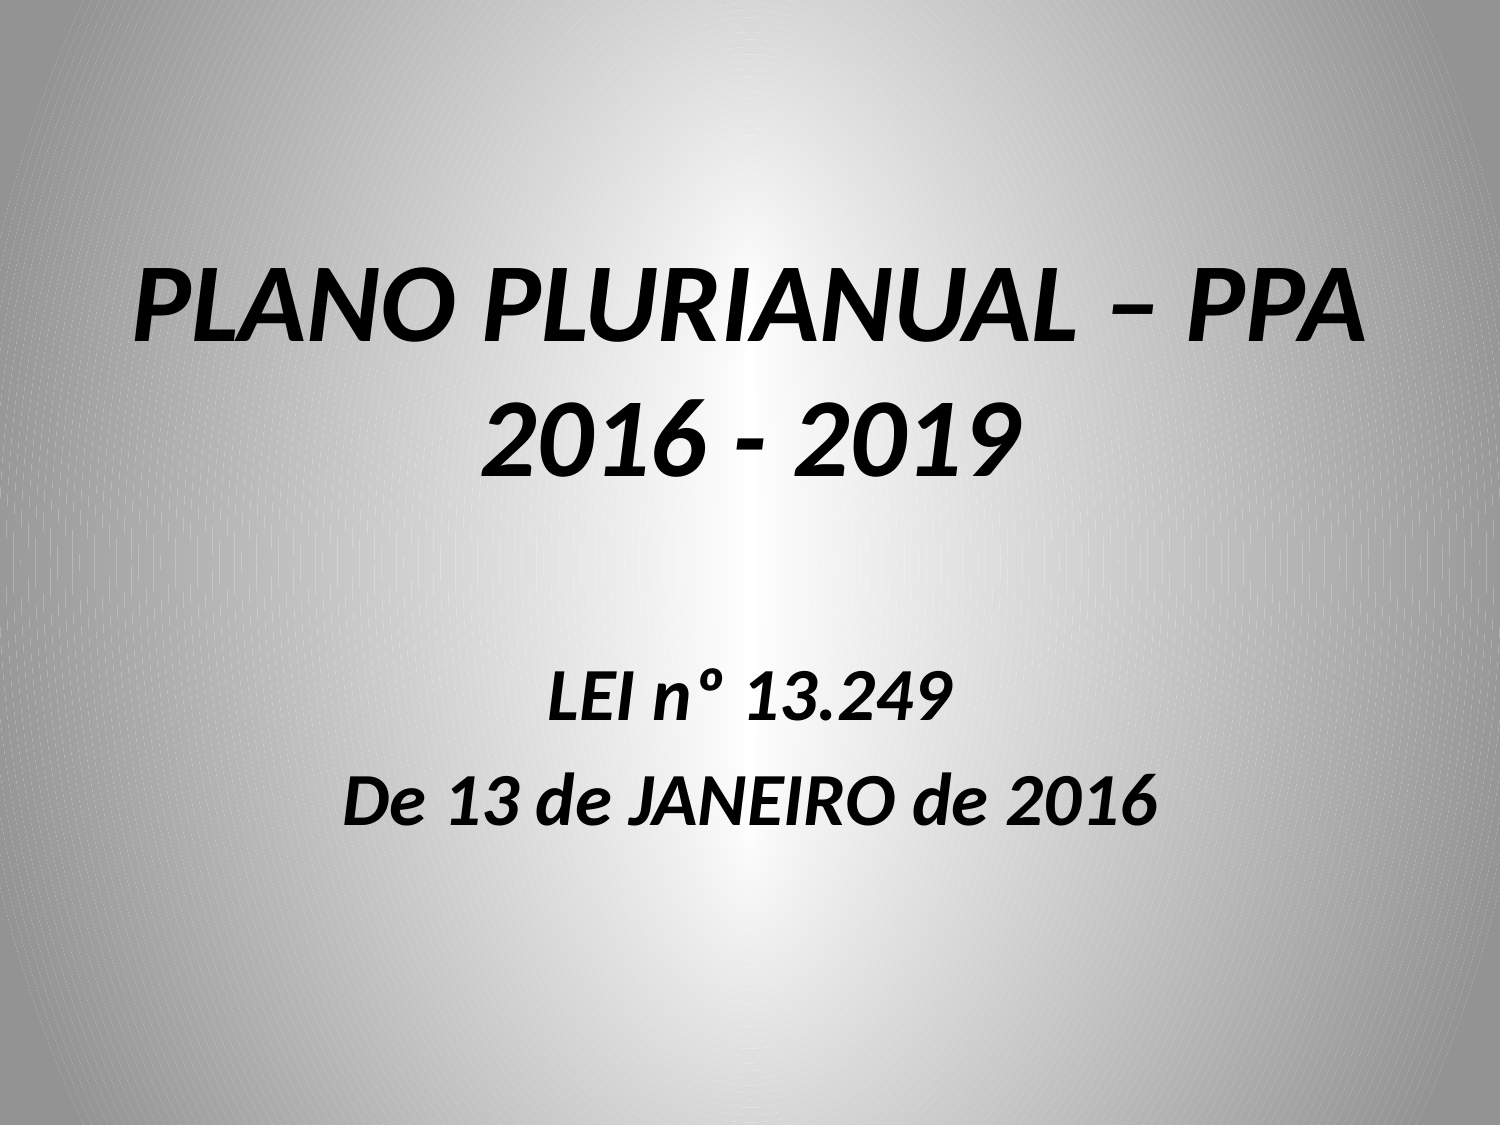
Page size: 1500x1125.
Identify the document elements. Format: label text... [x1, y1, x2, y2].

subtitle LEI nº 13.249 De 13 de JANEIRO de 2016 [225, 637, 1275, 870]
title PLANO PLURIANUAL – PPA 2016 - 2019 [112, 243, 1388, 485]
